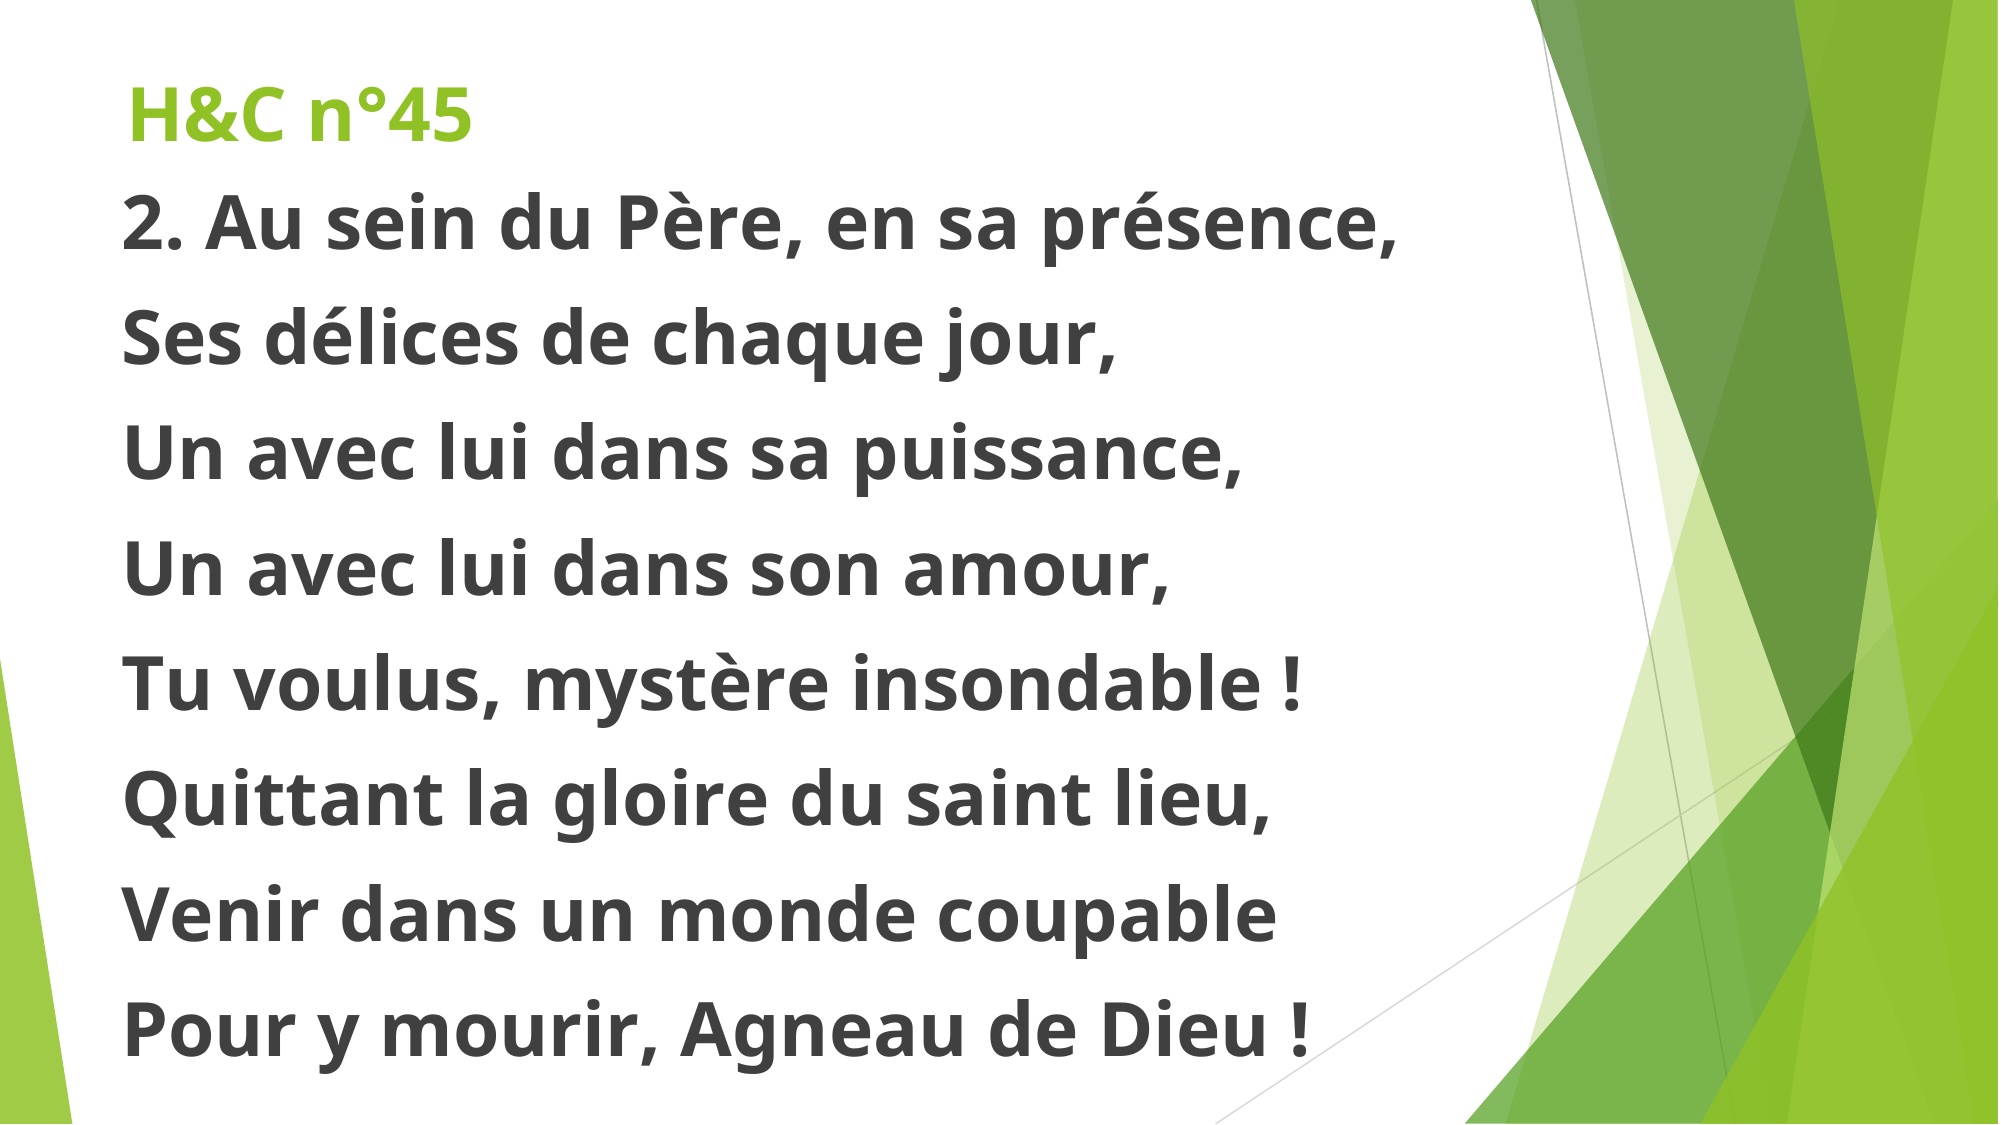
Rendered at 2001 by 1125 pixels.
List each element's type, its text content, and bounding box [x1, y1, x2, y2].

text_box 2. Au sein du Père, en sa présence, Ses délices de chaque jour, Un avec lui dans sa puissance, Un avec lui dans son amour, Tu voulus, mystère insondable ! Quittant la gloire du saint lieu, Venir dans un monde coupable Pour y mourir, Agneau de Dieu ! [106, 153, 1961, 1075]
text_box H&C n°45 [111, 59, 1522, 153]
